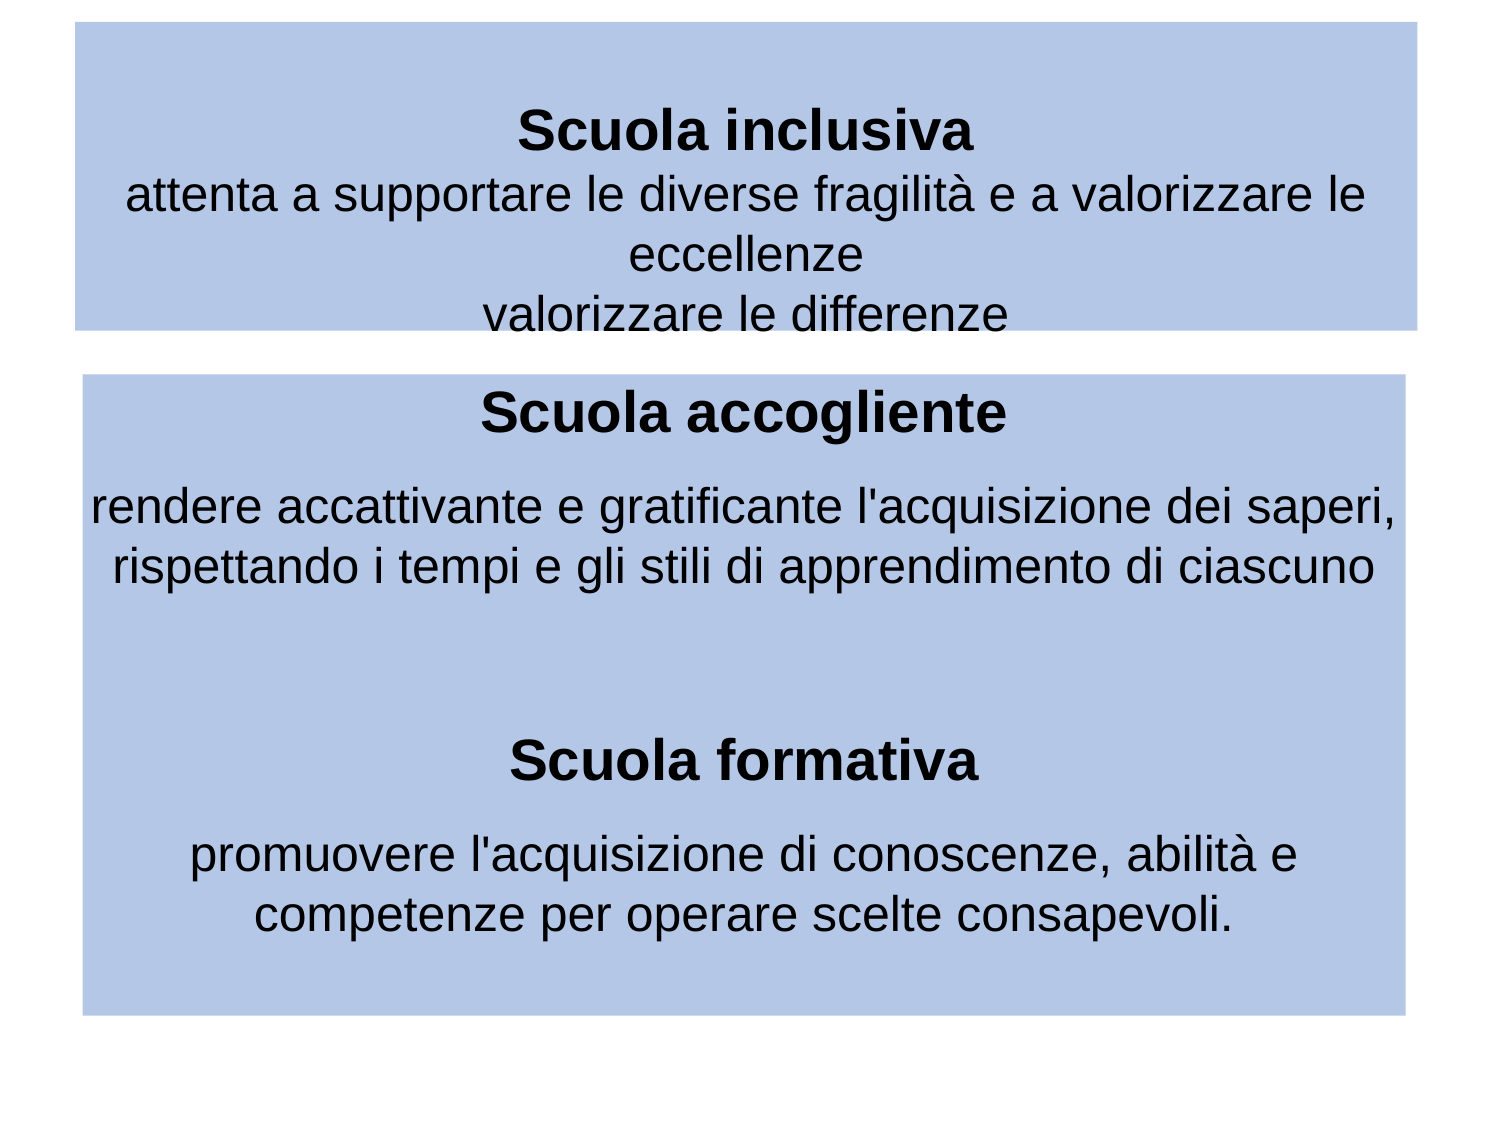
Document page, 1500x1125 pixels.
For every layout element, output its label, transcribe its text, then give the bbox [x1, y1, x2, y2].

title Scuola inclusiva attenta a supportare le diverse fragilità e a valorizzare le eccellenze valorizzare le differenze [75, 21, 1418, 331]
list Scuola accogliente rendere accattivante e gratificante l'acquisizione dei saperi, rispettando i tempi e gli stili di apprendimento di ciascuno Scuola formativa promuovere l'acquisizione di conoscenze, abilità e competenze per operare scelte consapevoli. [82, 374, 1406, 1016]
